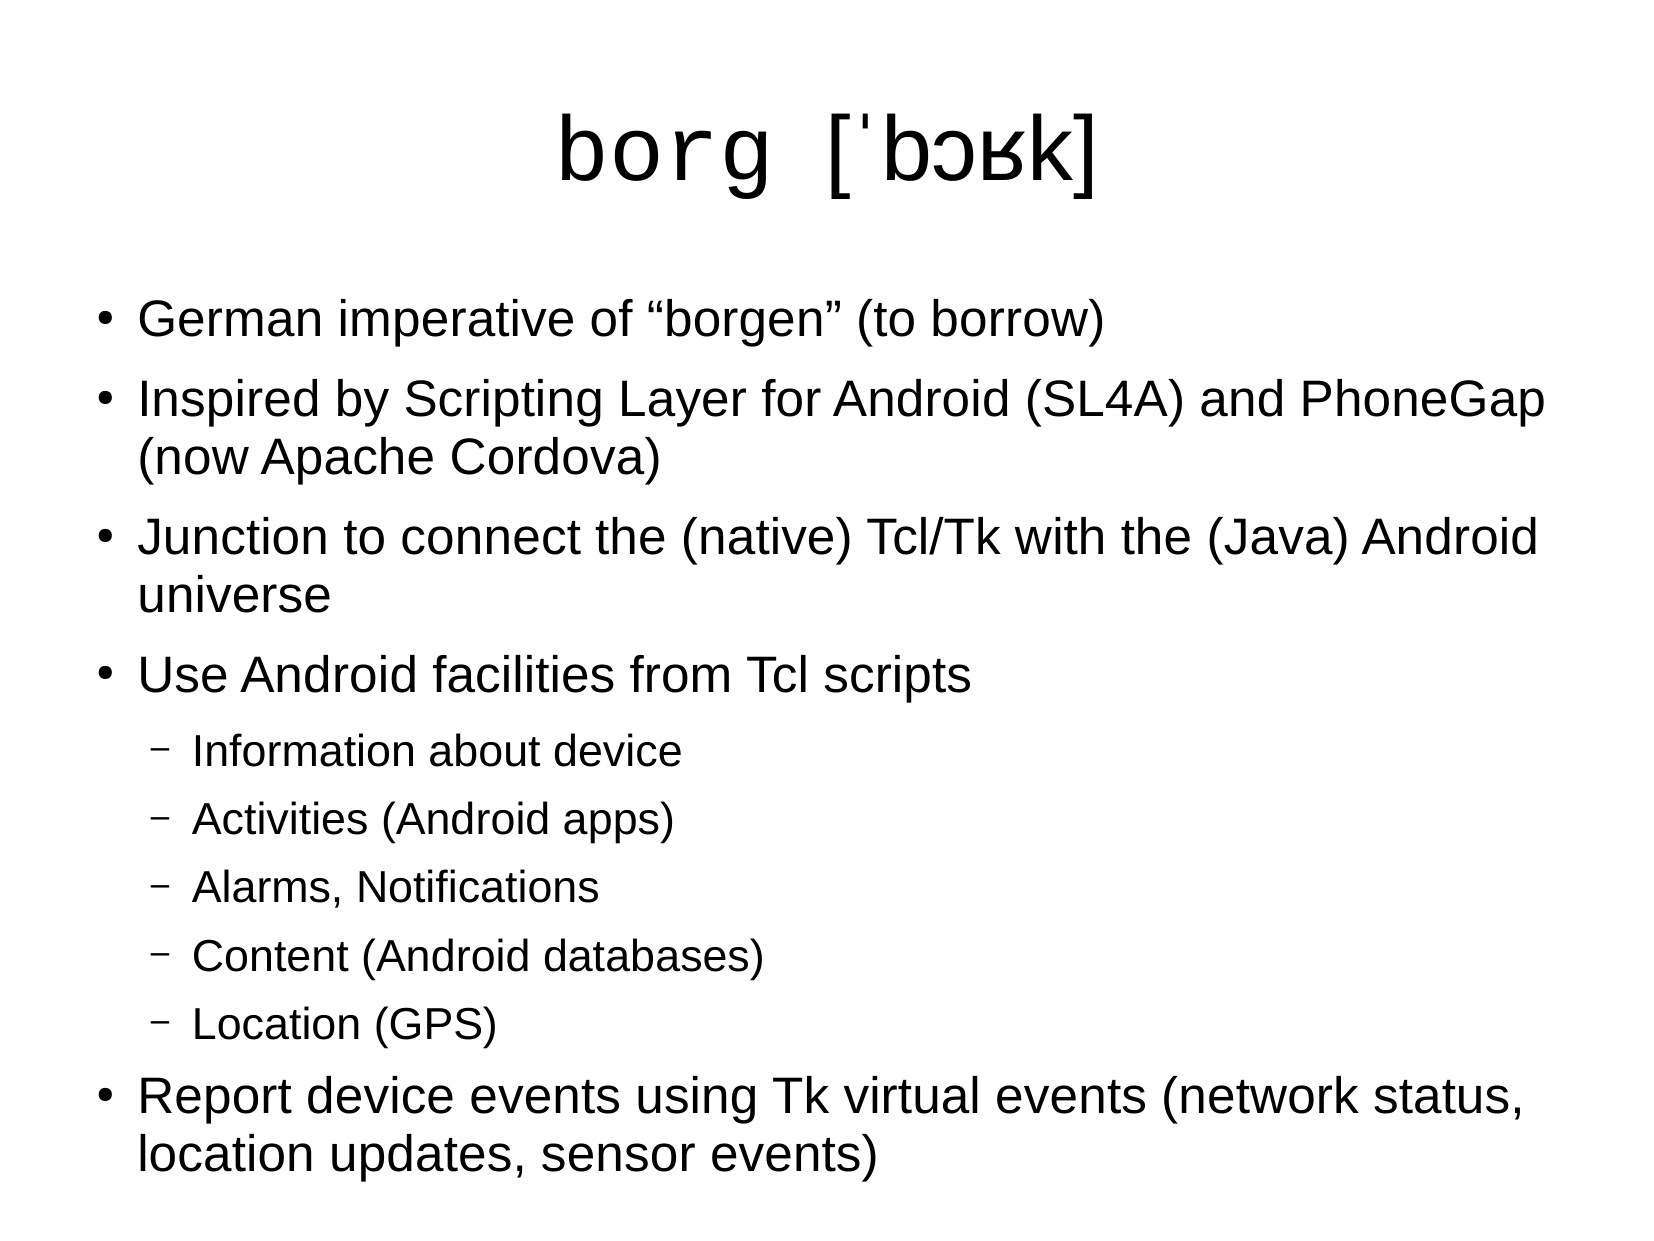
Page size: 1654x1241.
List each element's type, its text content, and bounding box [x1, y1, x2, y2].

list German imperative of “borgen” (to borrow) Inspired by Scripting Layer for Android (SL4A) and PhoneGap (now Apache Cordova) Junction to connect the (native) Tcl/Tk with the (Java) Android universe Use Android facilities from Tcl scripts Information about device Activities (Android apps) Alarms, Notifications Content (Android databases) Location (GPS) Report device events using Tk virtual events (network status, location updates, sensor events) [82, 290, 1571, 1186]
title borg [ˈbɔʁk] [82, 49, 1571, 257]
